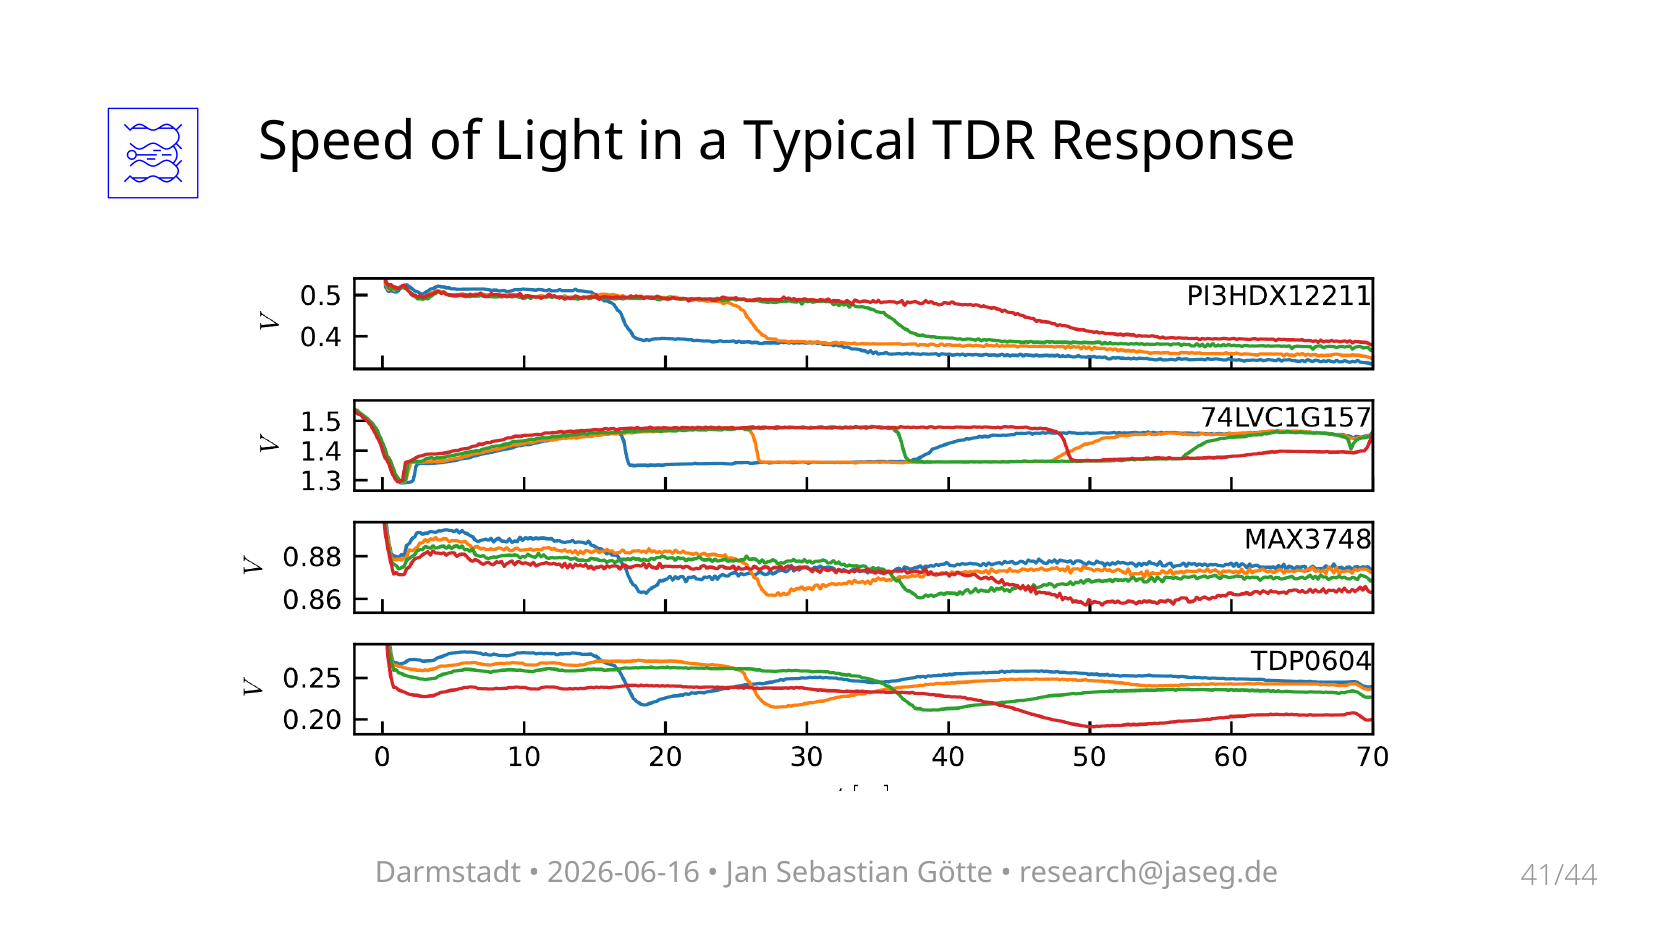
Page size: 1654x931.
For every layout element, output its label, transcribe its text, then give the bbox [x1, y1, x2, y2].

text_box Speed of Light in a Typical TDR Response [243, 93, 1543, 213]
picture [99, 99, 207, 207]
picture [214, 247, 1418, 791]
